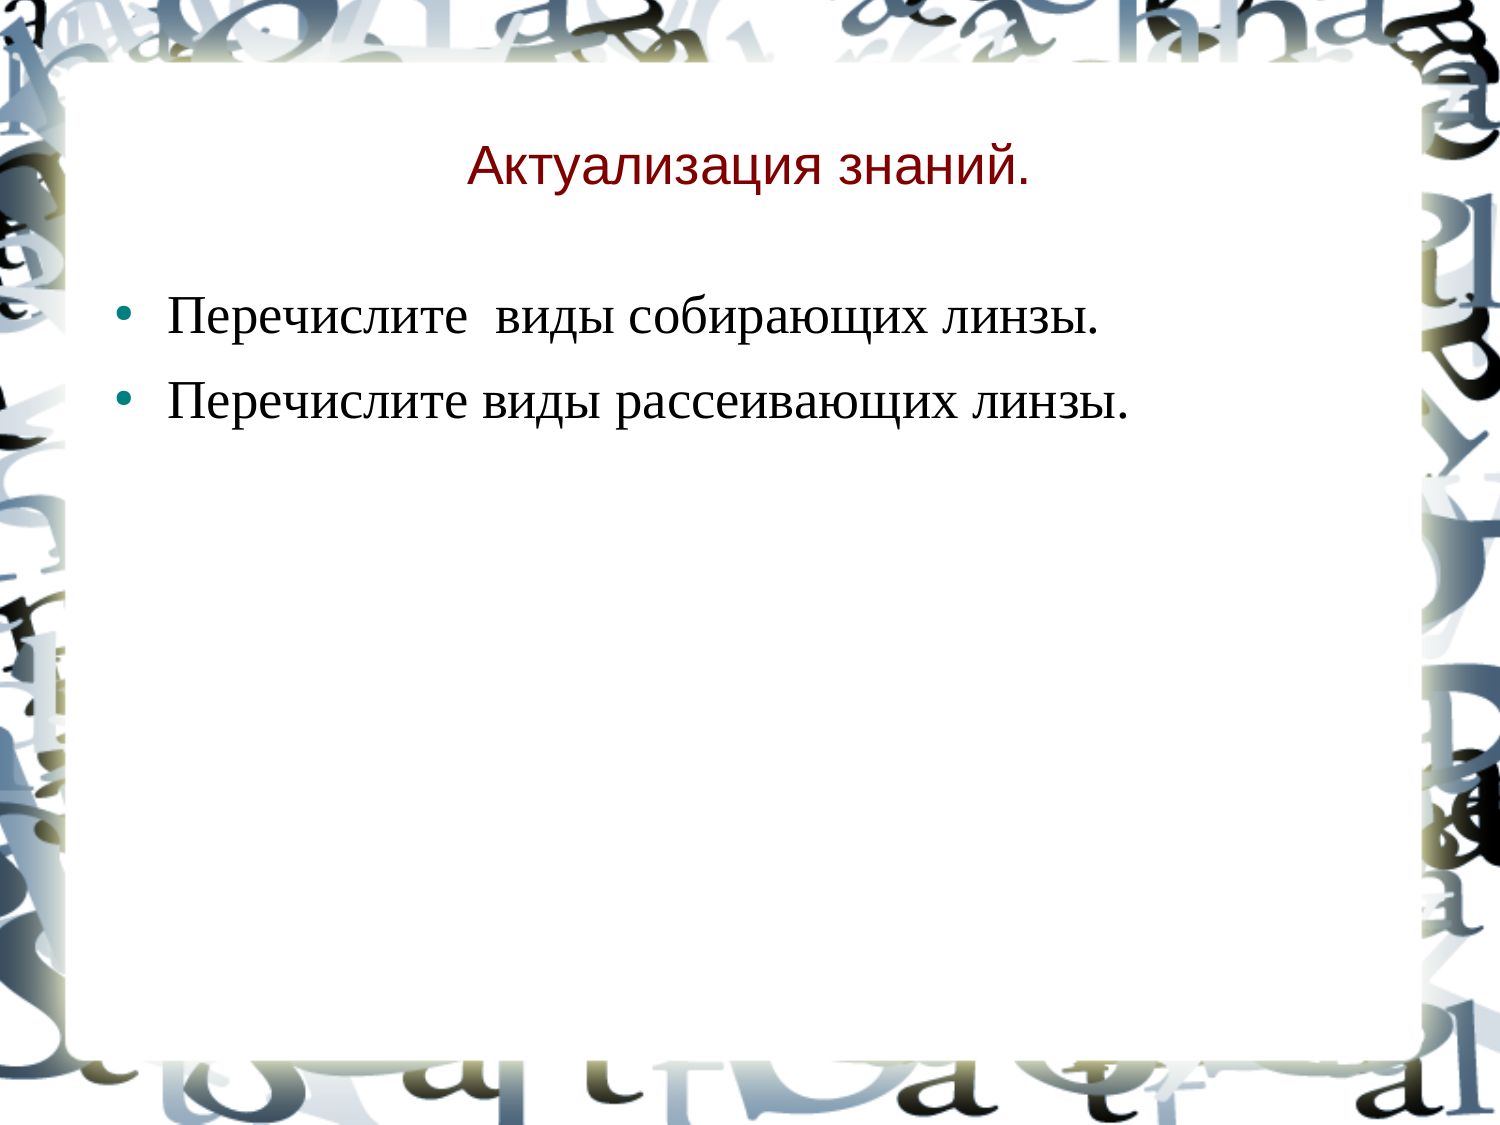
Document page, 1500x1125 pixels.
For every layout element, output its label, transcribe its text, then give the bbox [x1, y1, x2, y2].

picture [0, 0, 1500, 1125]
list Перечислите виды собирающих линзы. Перечислите виды рассеивающих линзы. [96, 284, 1388, 938]
title Актуализация знаний. [75, 71, 1425, 260]
